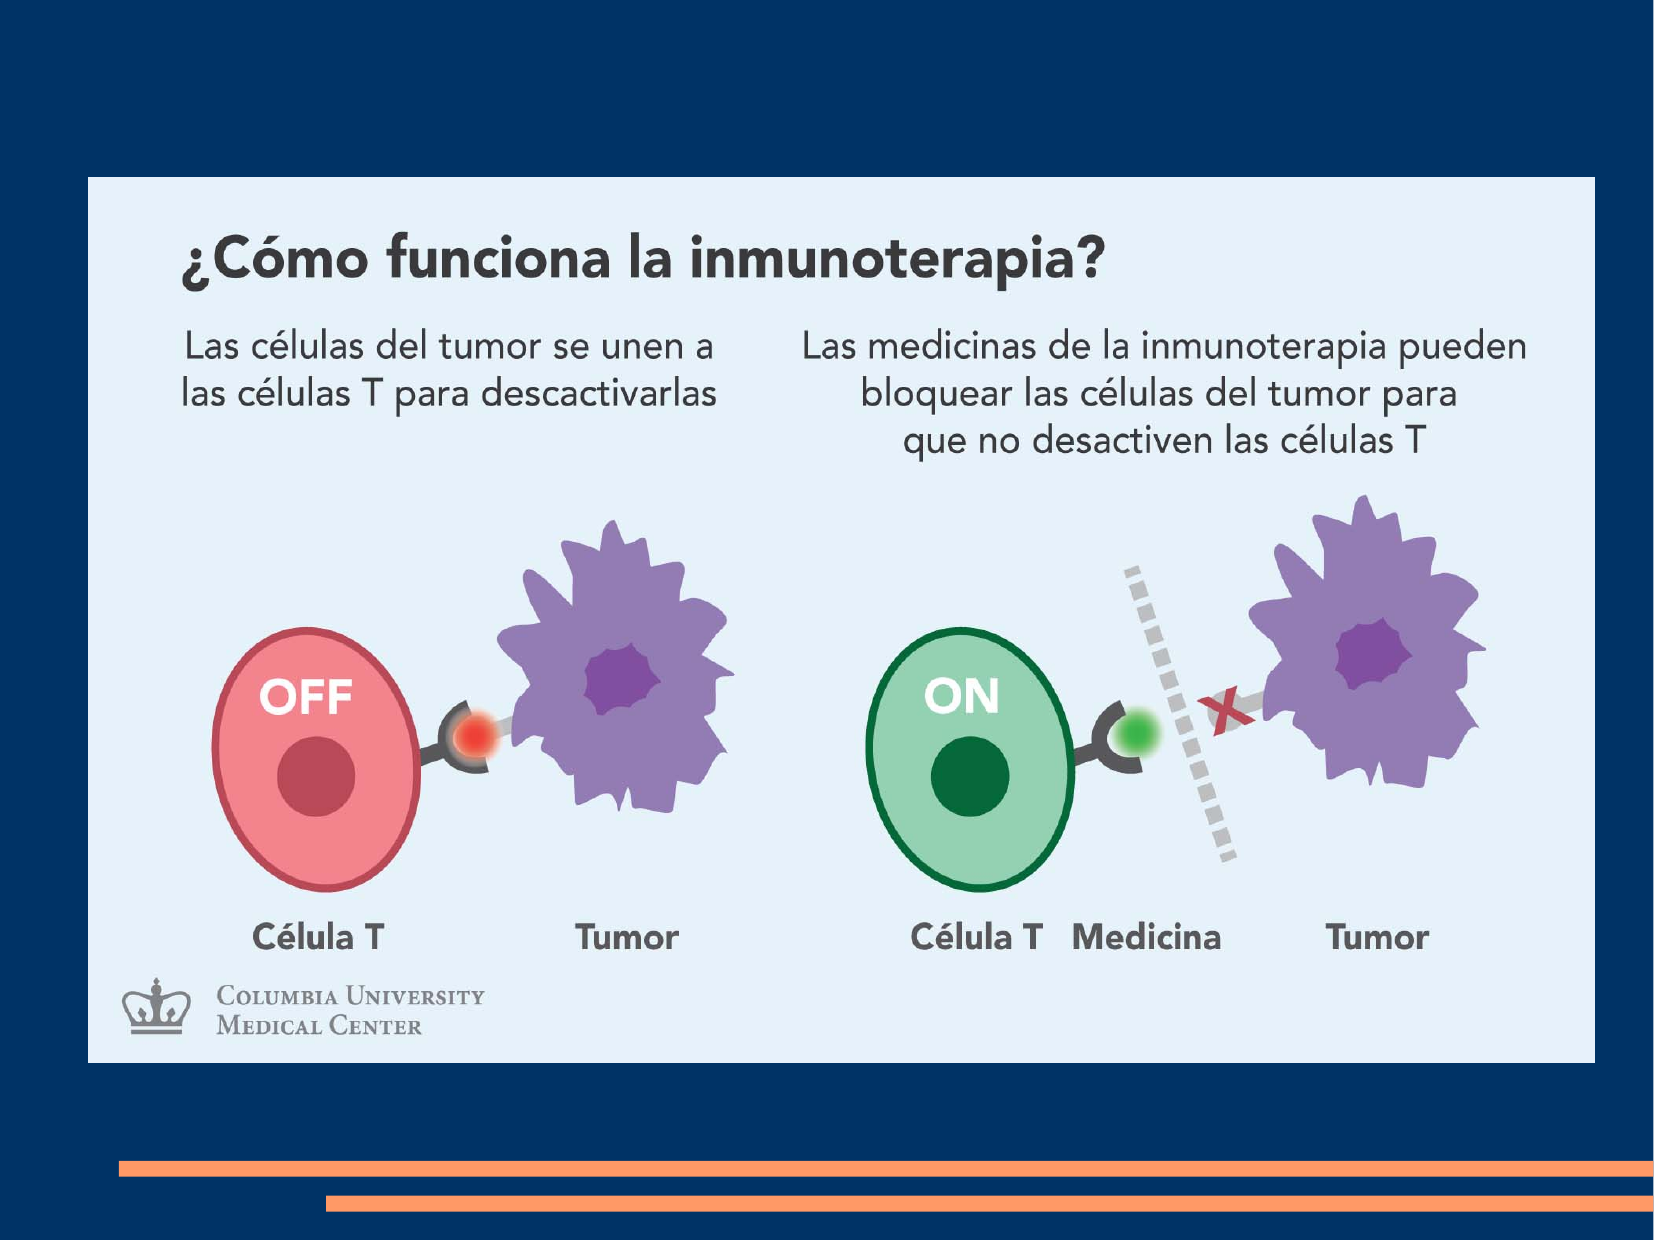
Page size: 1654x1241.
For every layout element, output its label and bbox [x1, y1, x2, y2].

picture [88, 177, 1595, 1063]
